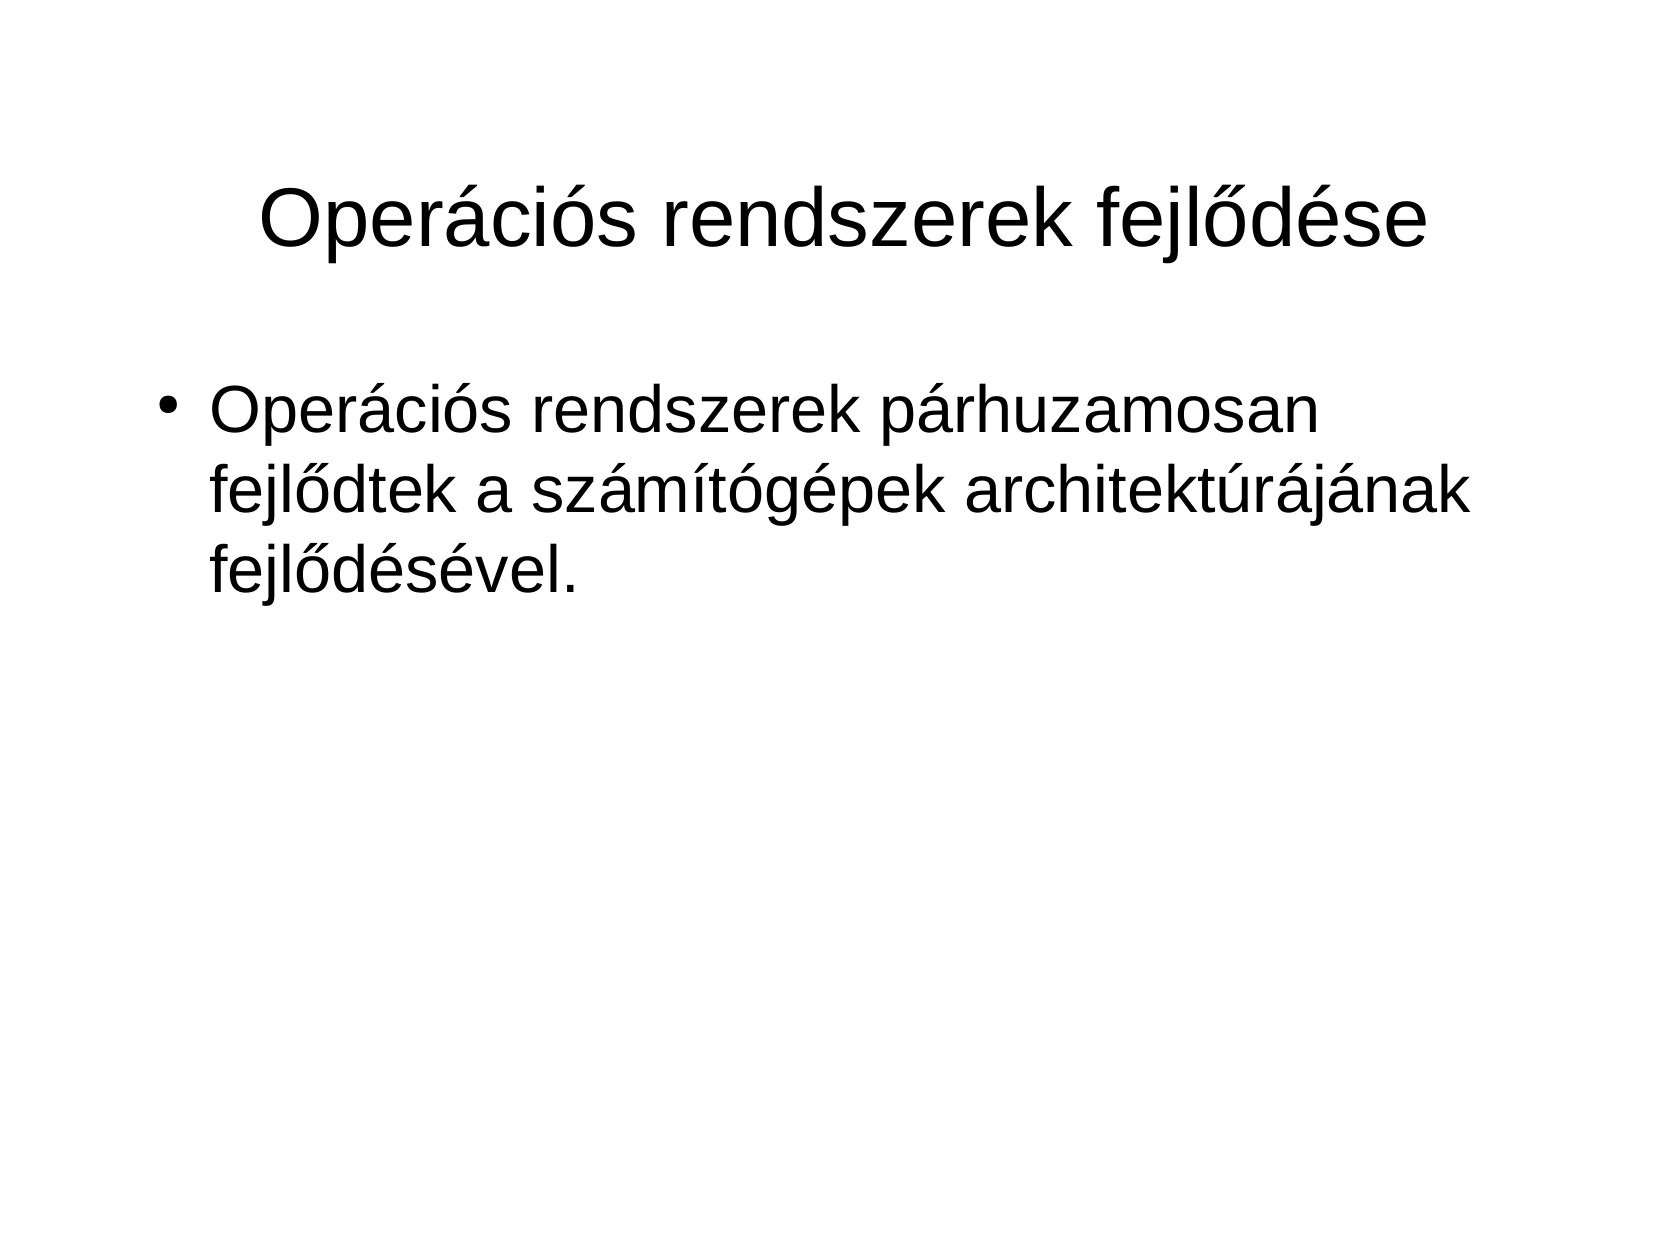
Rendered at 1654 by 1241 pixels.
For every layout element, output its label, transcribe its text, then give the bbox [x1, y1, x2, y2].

list Operációs rendszerek párhuzamosan fejlődtek a számítógépek architektúrájának fejlődésével. [124, 358, 1530, 1103]
title Operációs rendszerek fejlődése [124, 110, 1530, 317]
